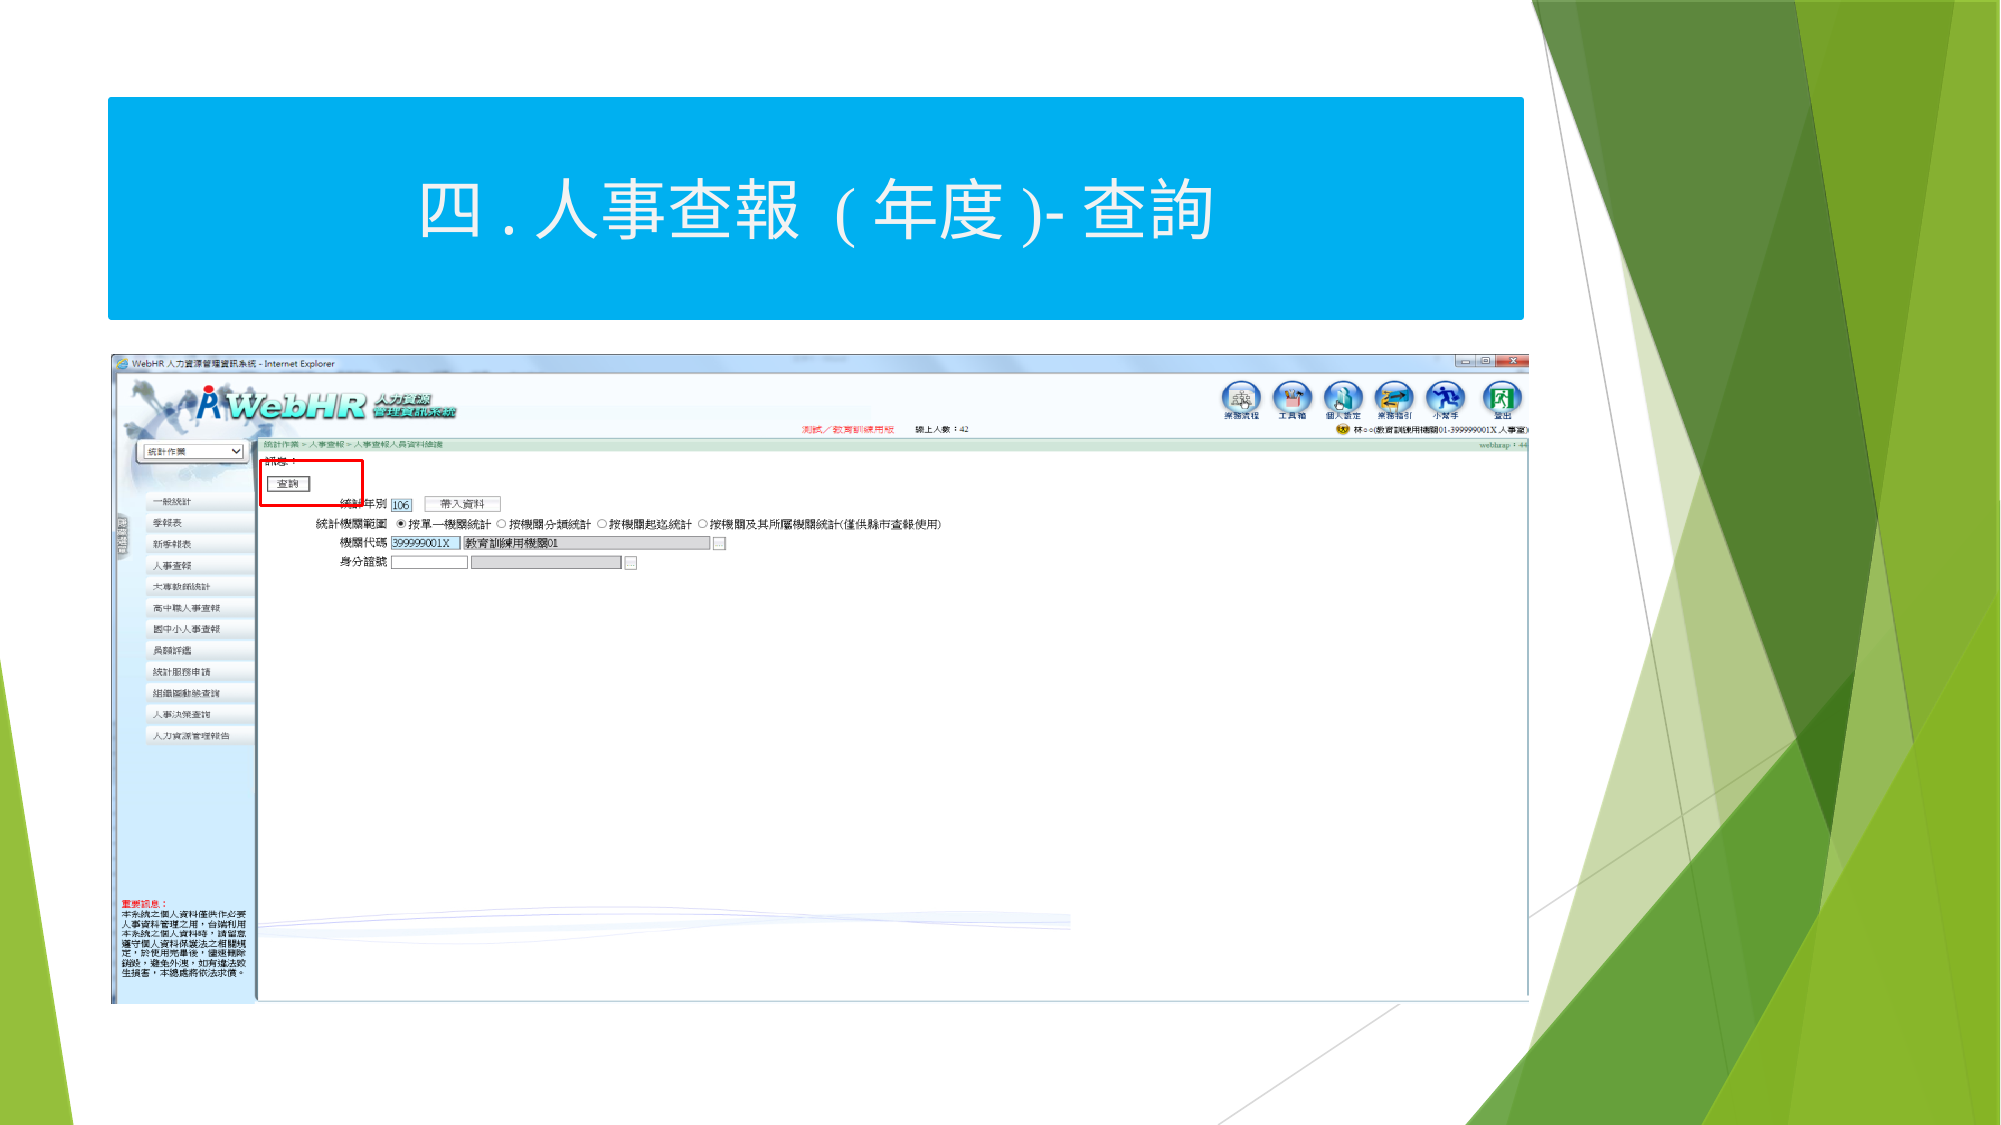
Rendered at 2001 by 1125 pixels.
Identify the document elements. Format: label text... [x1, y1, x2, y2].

title 四.人事查報 (年度)-查詢 [111, 99, 1522, 317]
picture [111, 354, 1529, 1004]
